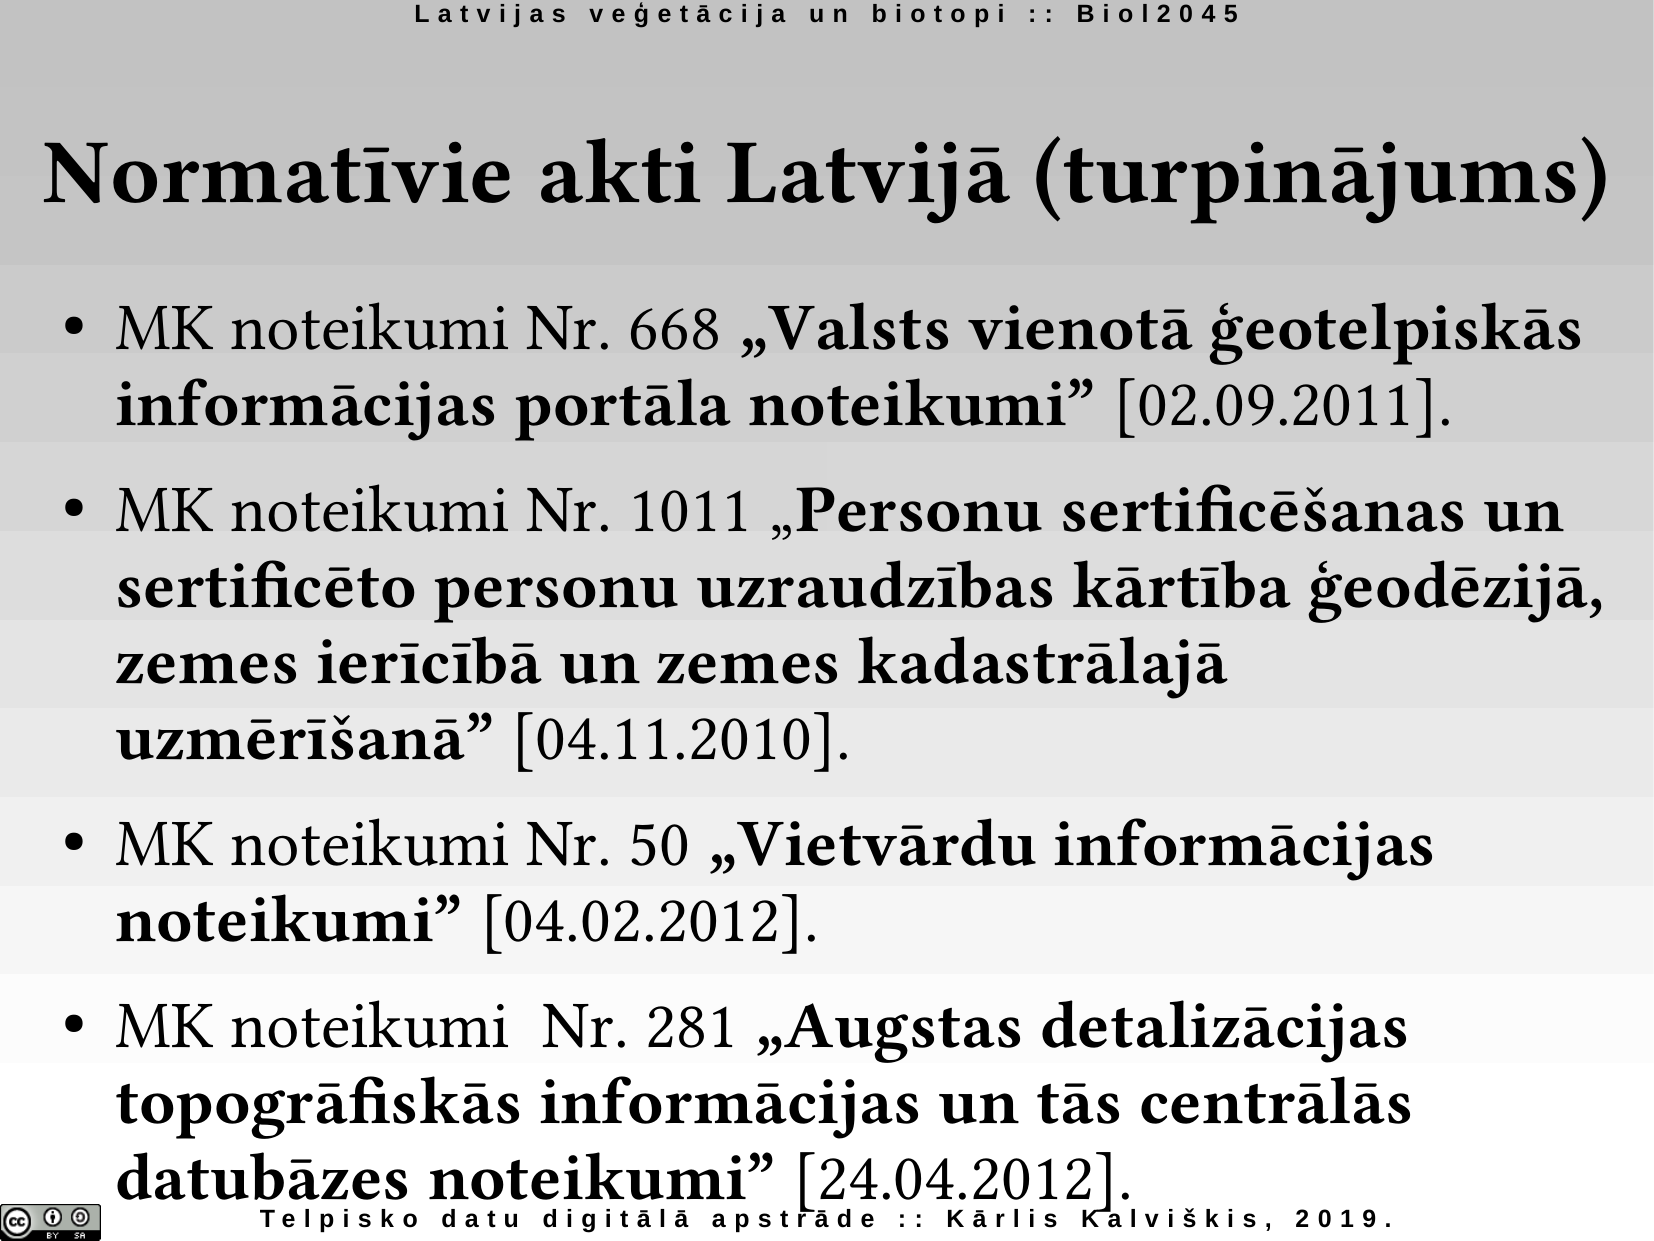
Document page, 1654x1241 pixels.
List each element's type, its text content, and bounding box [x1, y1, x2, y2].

picture [0, 0, 1654, 1241]
list MK noteikumi Nr. 668 „Valsts vienotā ģeotelpiskās informācijas portāla noteikumi” [02.09.2011]. MK noteikumi Nr. 1011 „Personu sertificēšanas un sertificēto personu uzraudzības kārtība ģeodēzijā, zemes ierīcībā un zemes kadastrālajā uzmērīšanā” [04.11.2010]. MK noteikumi Nr. 50 „Vietvārdu informācijas noteikumi” [04.02.2012]. MK noteikumi Nr. 281 „Augstas detalizācijas topogrāfiskās informācijas un tās centrālās datubāzes noteikumi” [24.04.2012]. [44, 289, 1610, 1212]
title Normatīvie akti Latvijā (turpinājums) [29, 49, 1625, 296]
